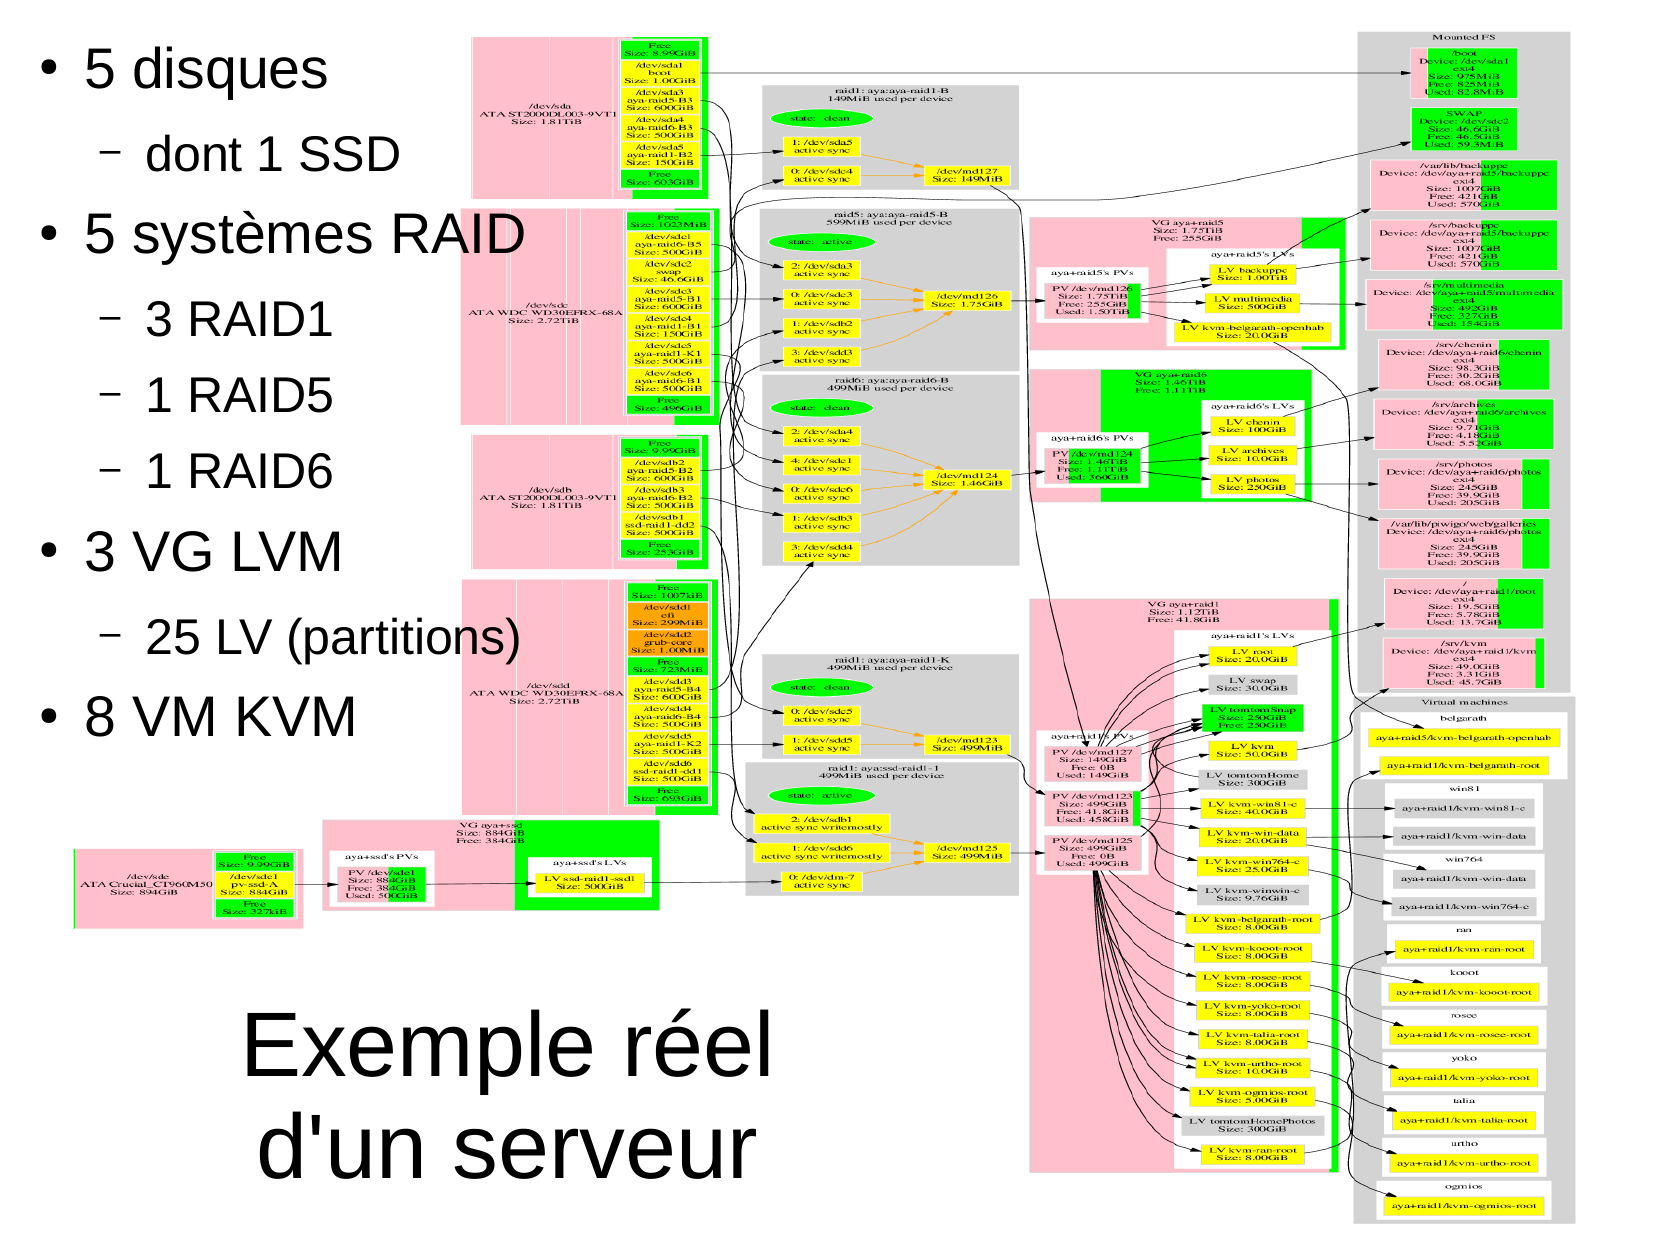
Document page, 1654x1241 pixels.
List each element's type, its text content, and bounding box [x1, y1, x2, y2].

title Exemple réel d'un serveur [11, 992, 1004, 1200]
list 5 disques dont 1 SSD 5 systèmes RAID 3 RAID1 1 RAID5 1 RAID6 3 VG LVM 25 LV (partitions) 8 VM KVM [23, 36, 1512, 756]
picture [35, 7, 1619, 1241]
